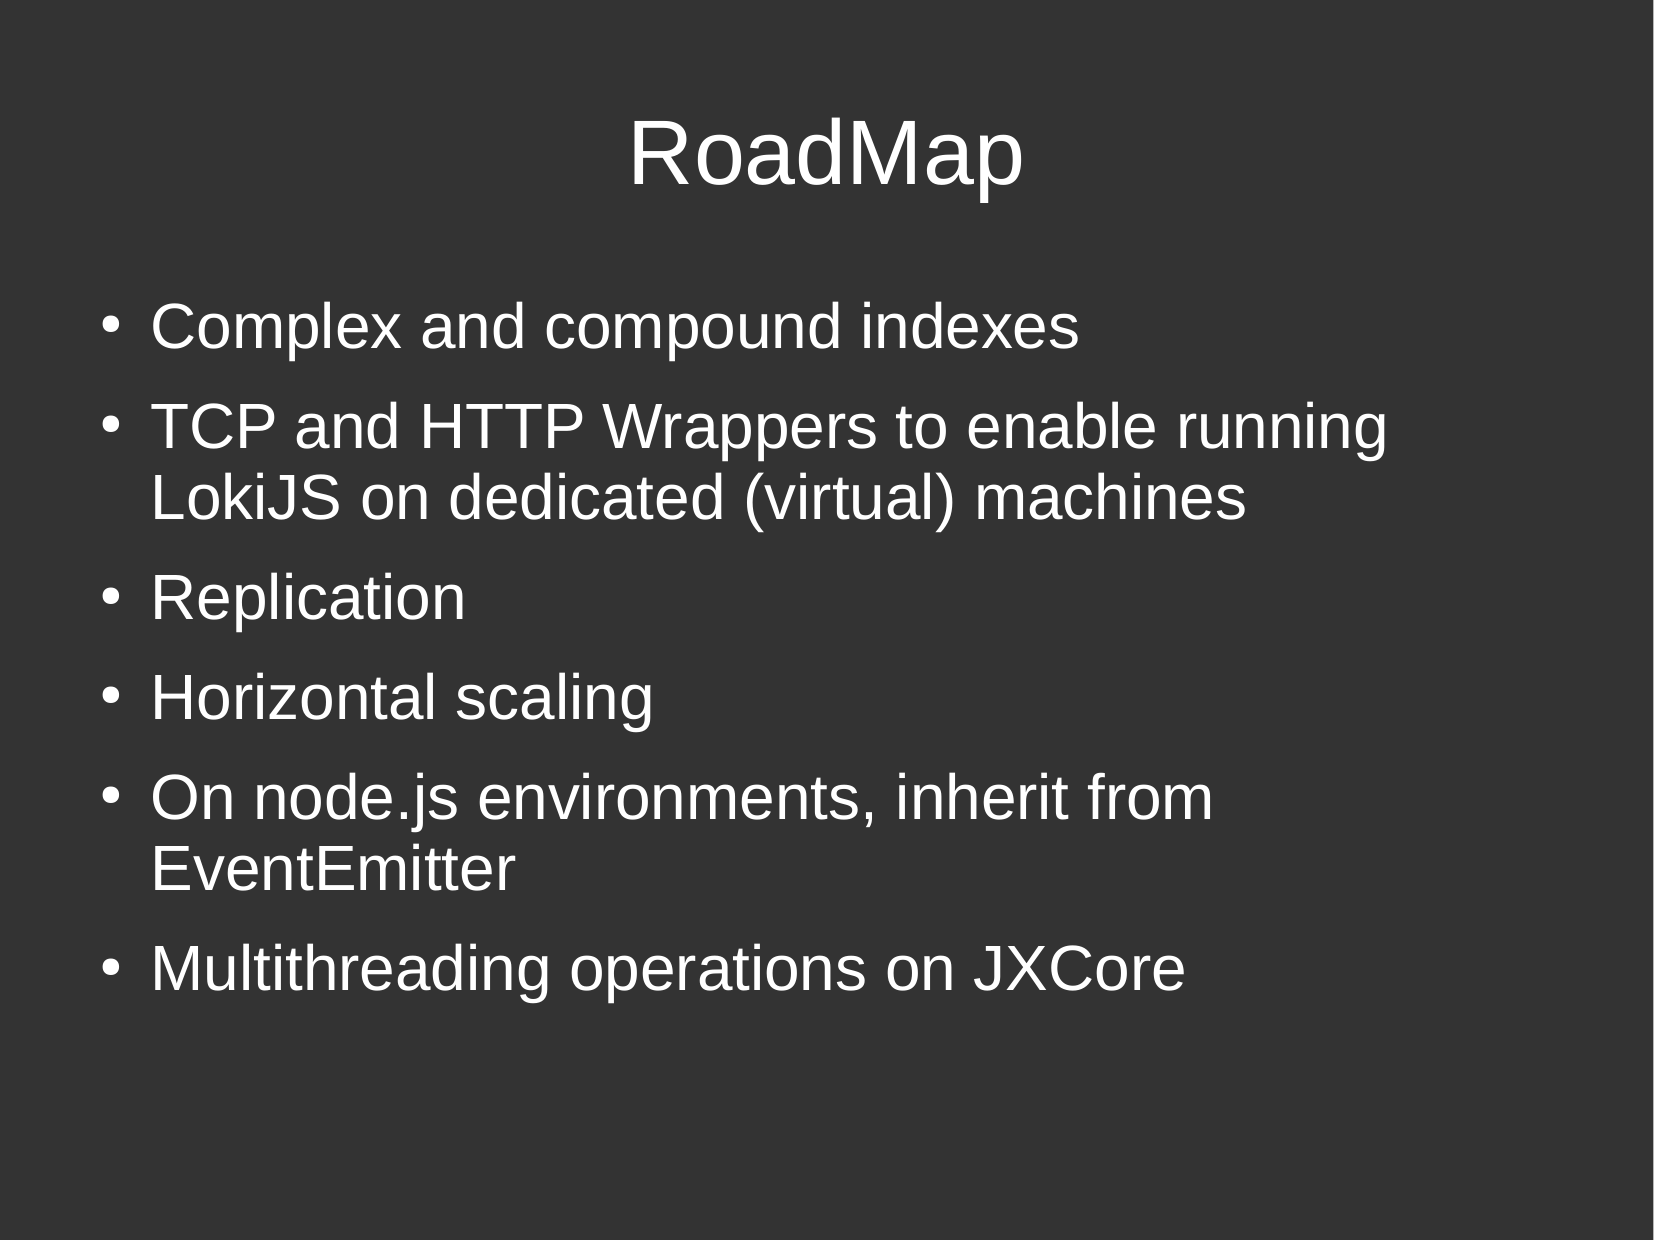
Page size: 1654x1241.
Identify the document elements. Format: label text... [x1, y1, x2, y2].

title RoadMap [82, 49, 1571, 257]
list Complex and compound indexes TCP and HTTP Wrappers to enable running LokiJS on dedicated (virtual) machines Replication Horizontal scaling On node.js environments, inherit from EventEmitter Multithreading operations on JXCore [82, 290, 1571, 1010]
